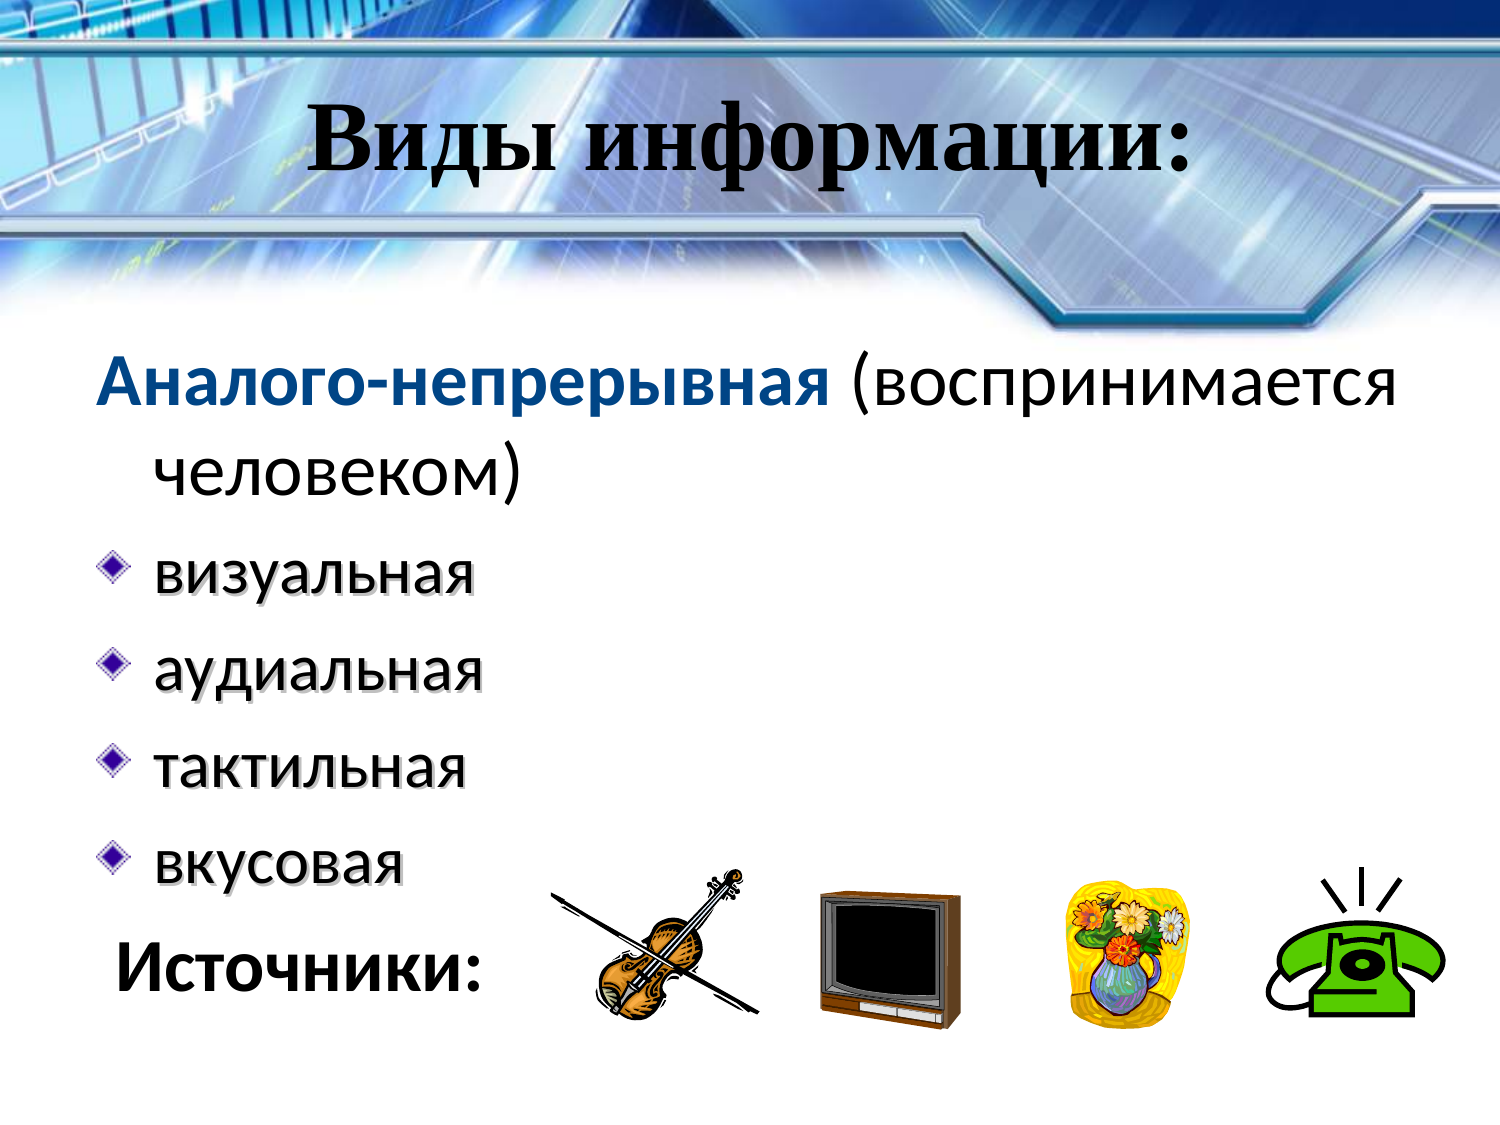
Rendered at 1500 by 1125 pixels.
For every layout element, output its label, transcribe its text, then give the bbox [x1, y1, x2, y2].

picture [0, 0, 1500, 1125]
title Виды информации: [76, 36, 1427, 225]
list Аналого-непрерывная (воспринимается человеком) визуальная аудиальная тактильная вкусовая Источники: [81, 322, 1472, 1066]
